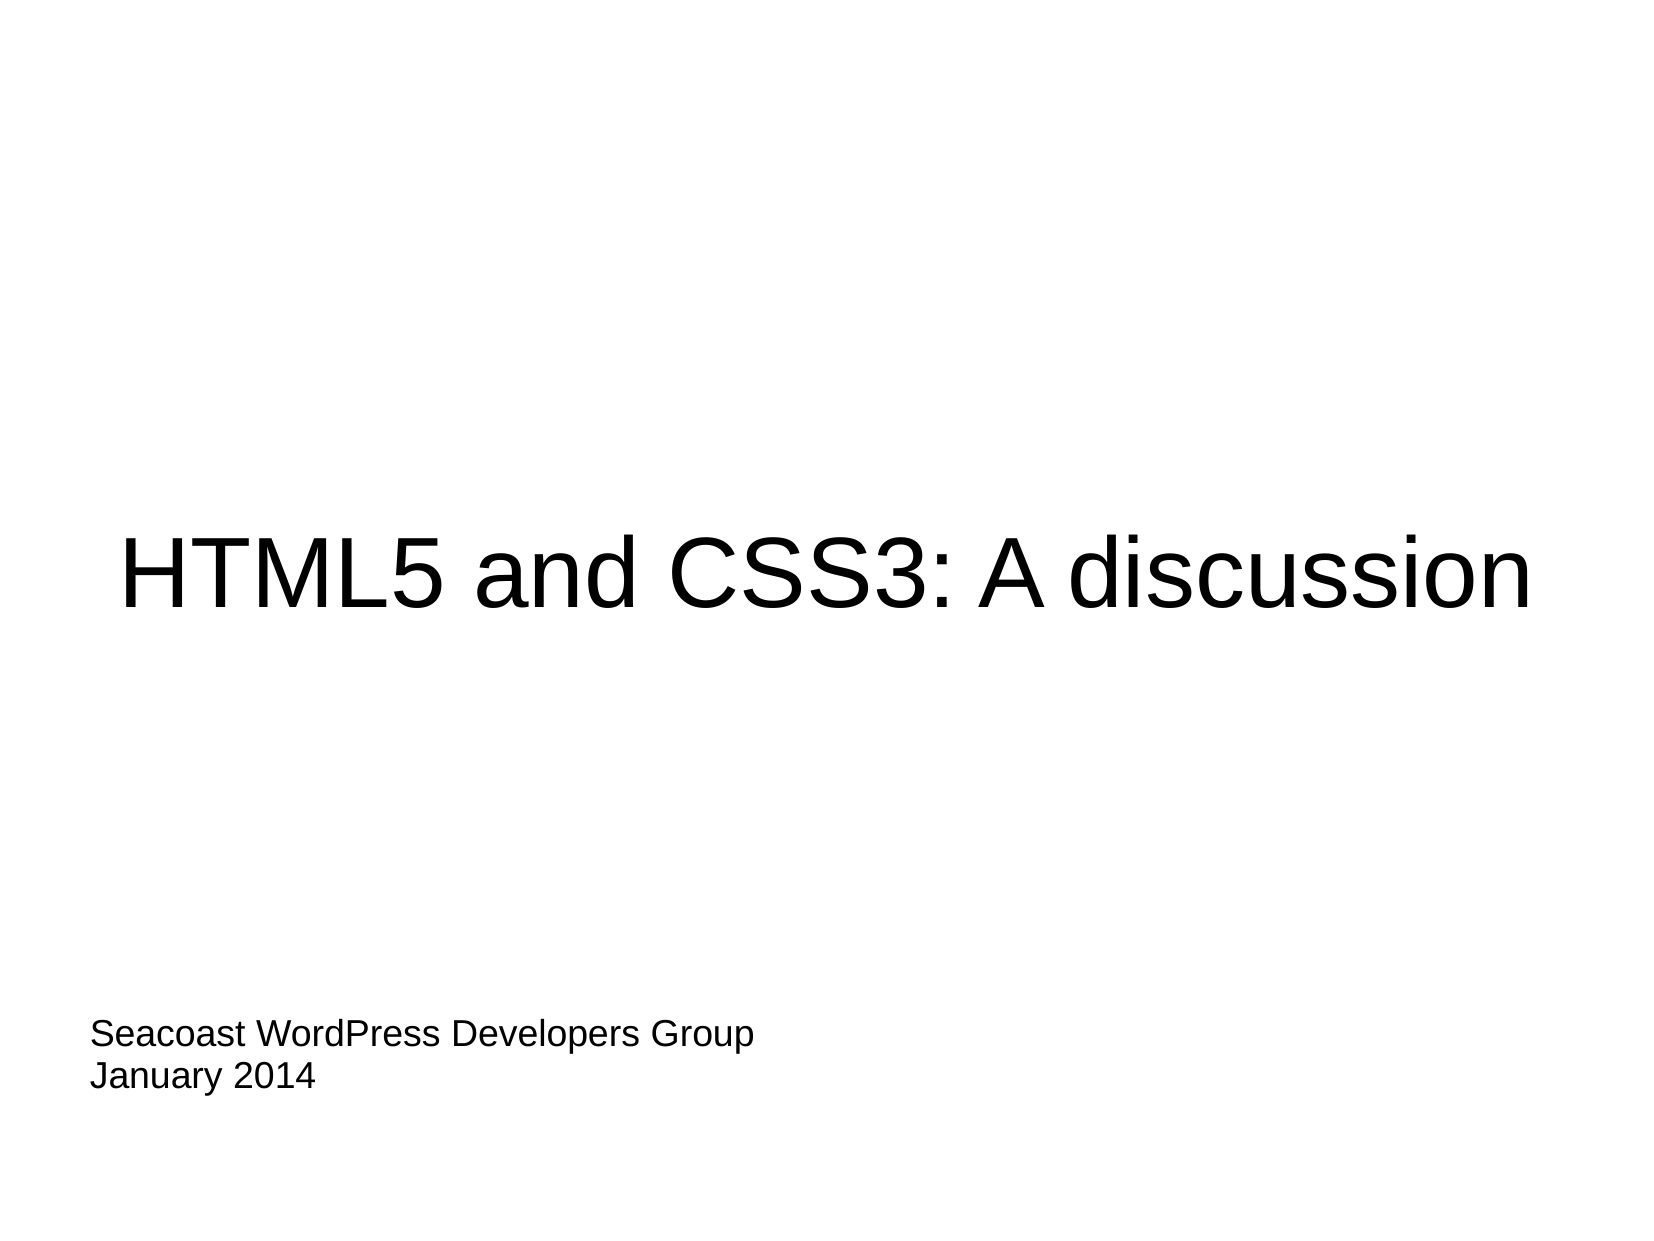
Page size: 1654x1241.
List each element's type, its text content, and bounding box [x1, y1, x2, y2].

text_box Seacoast WordPress Developers Group January 2014 [75, 1005, 811, 1104]
subtitle HTML5 and CSS3: A discussion [82, 290, 1571, 856]
